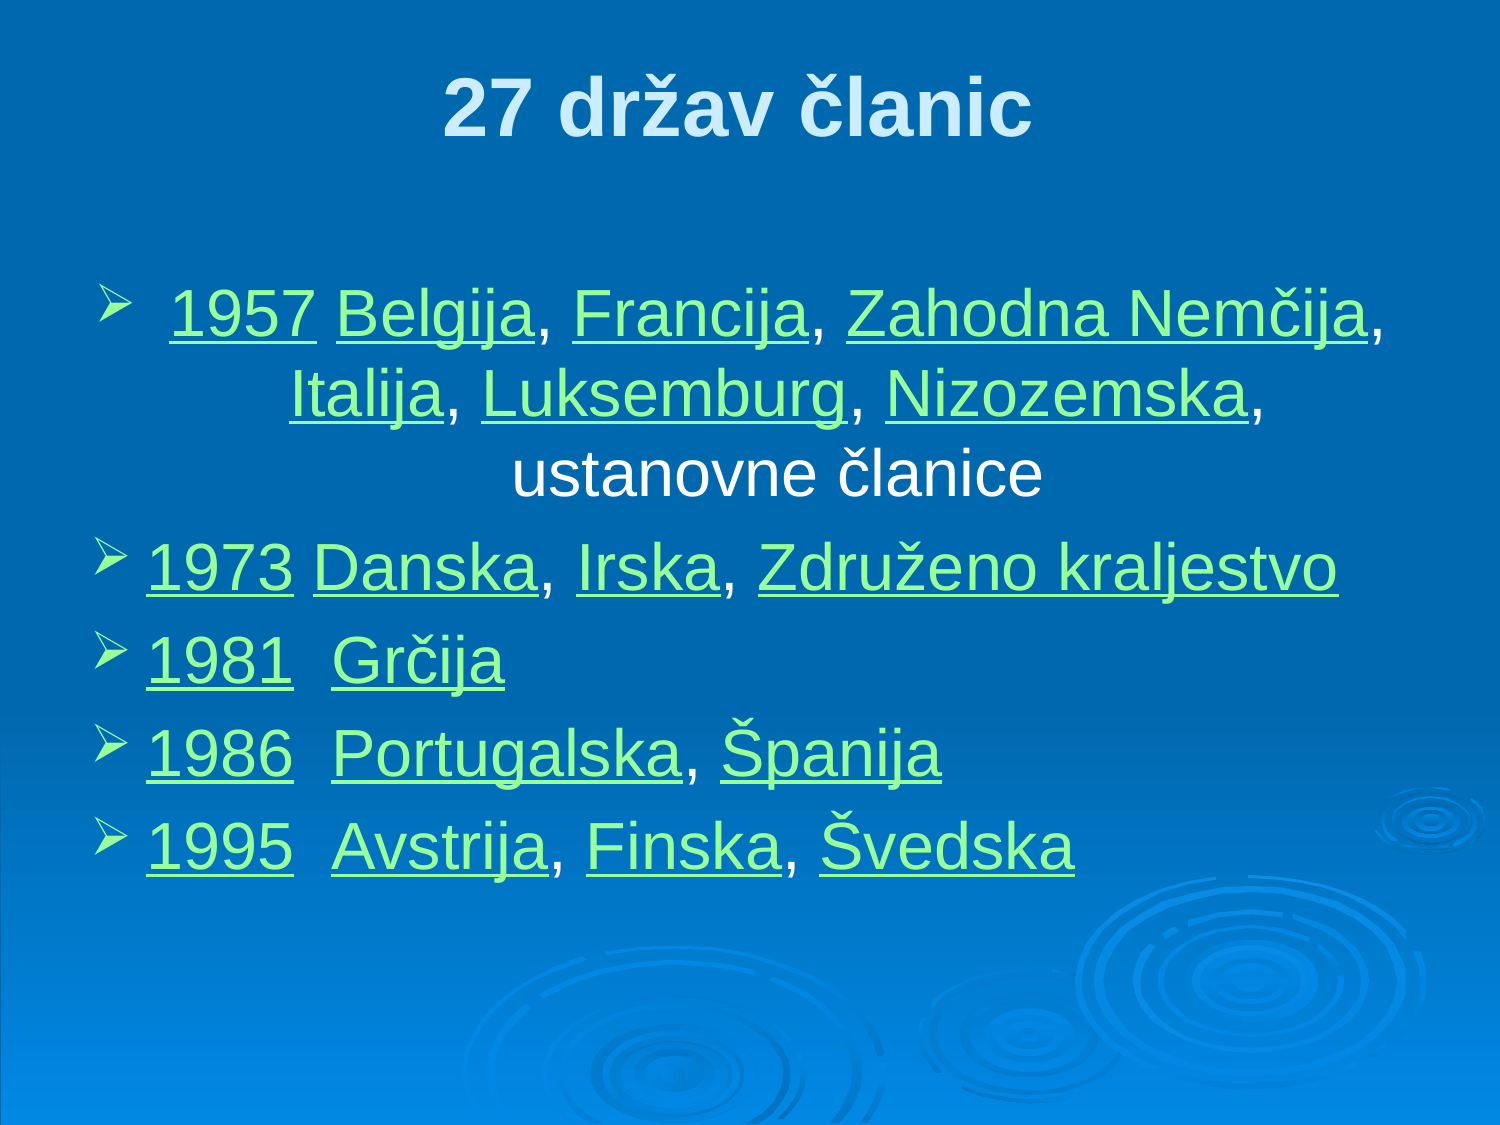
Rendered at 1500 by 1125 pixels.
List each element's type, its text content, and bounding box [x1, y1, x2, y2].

list 1957 Belgija, Francija, Zahodna Nemčija, Italija, Luksemburg, Nizozemska, ustanovne članice 1973 Danska, Irska, Združeno kraljestvo 1981 Grčija 1986 Portugalska, Španija 1995 Avstrija, Finska, Švedska [75, 262, 1425, 1005]
title 27 držav članic [75, 45, 1425, 233]
